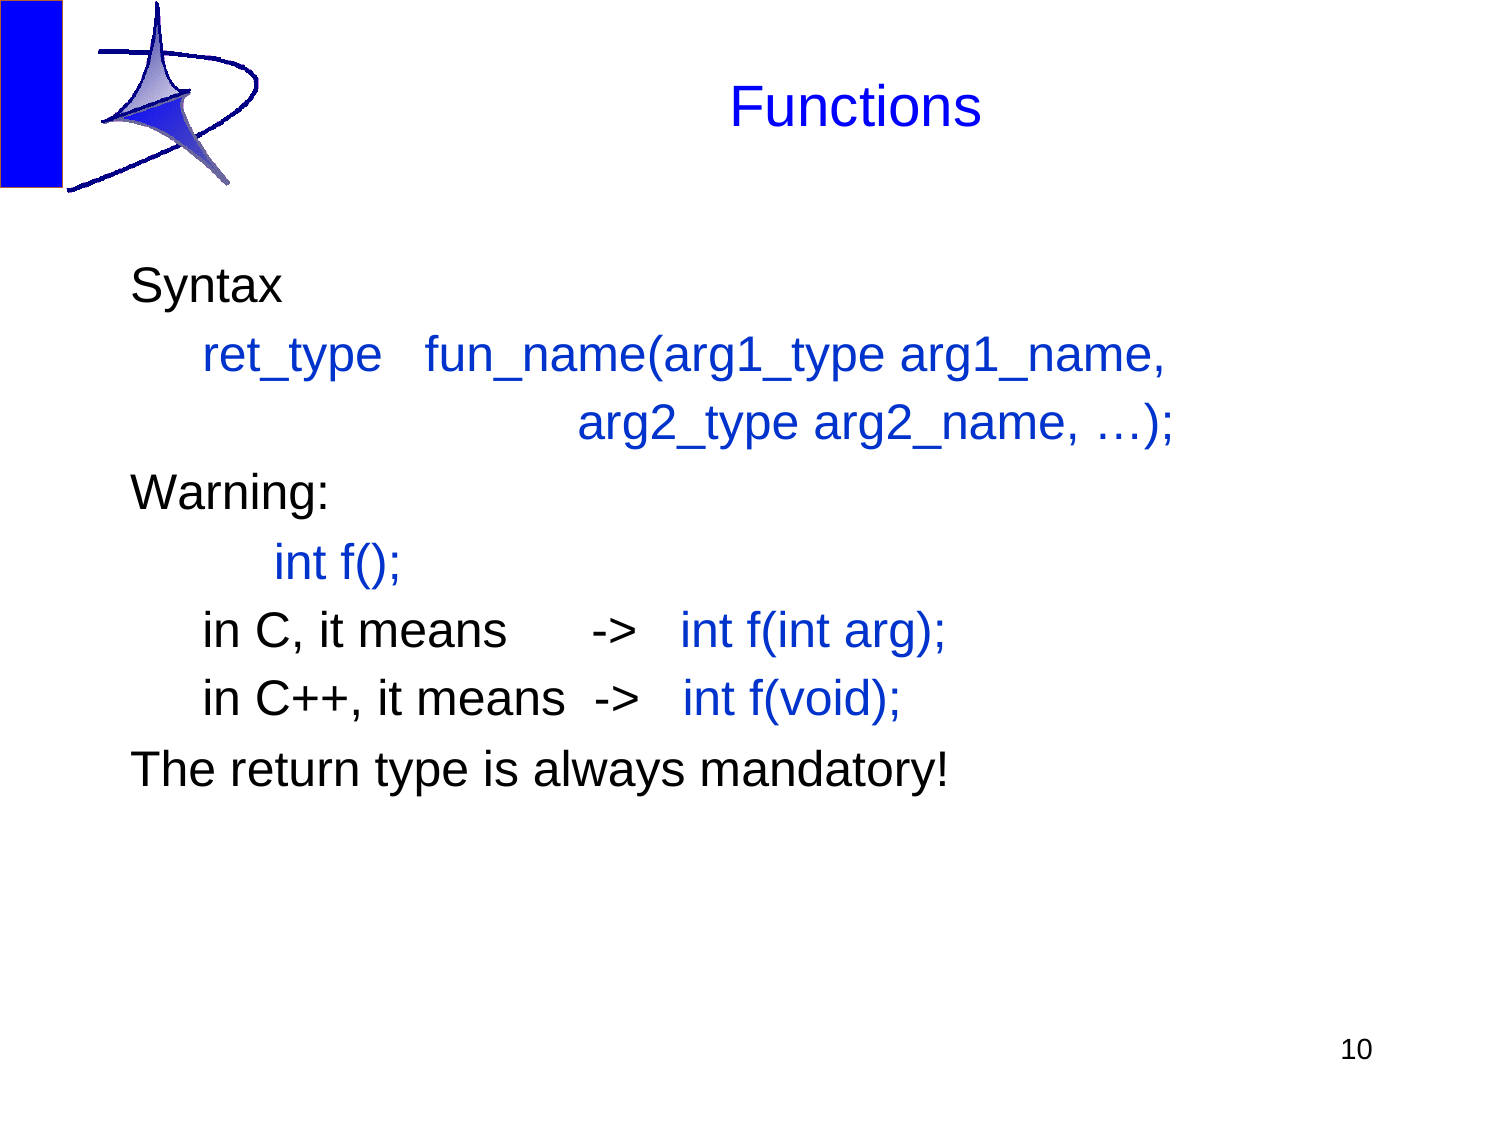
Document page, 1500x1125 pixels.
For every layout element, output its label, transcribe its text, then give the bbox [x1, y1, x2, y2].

title Functions [262, 24, 1450, 188]
picture [62, 0, 263, 197]
list Syntax ret_type fun_name(arg1_type arg1_name, arg2_type arg2_name, …); Warning: int f(); in C, it means -> int f(int arg); in C++, it means -> int f(void); The return type is always mandatory! [112, 249, 1450, 1001]
